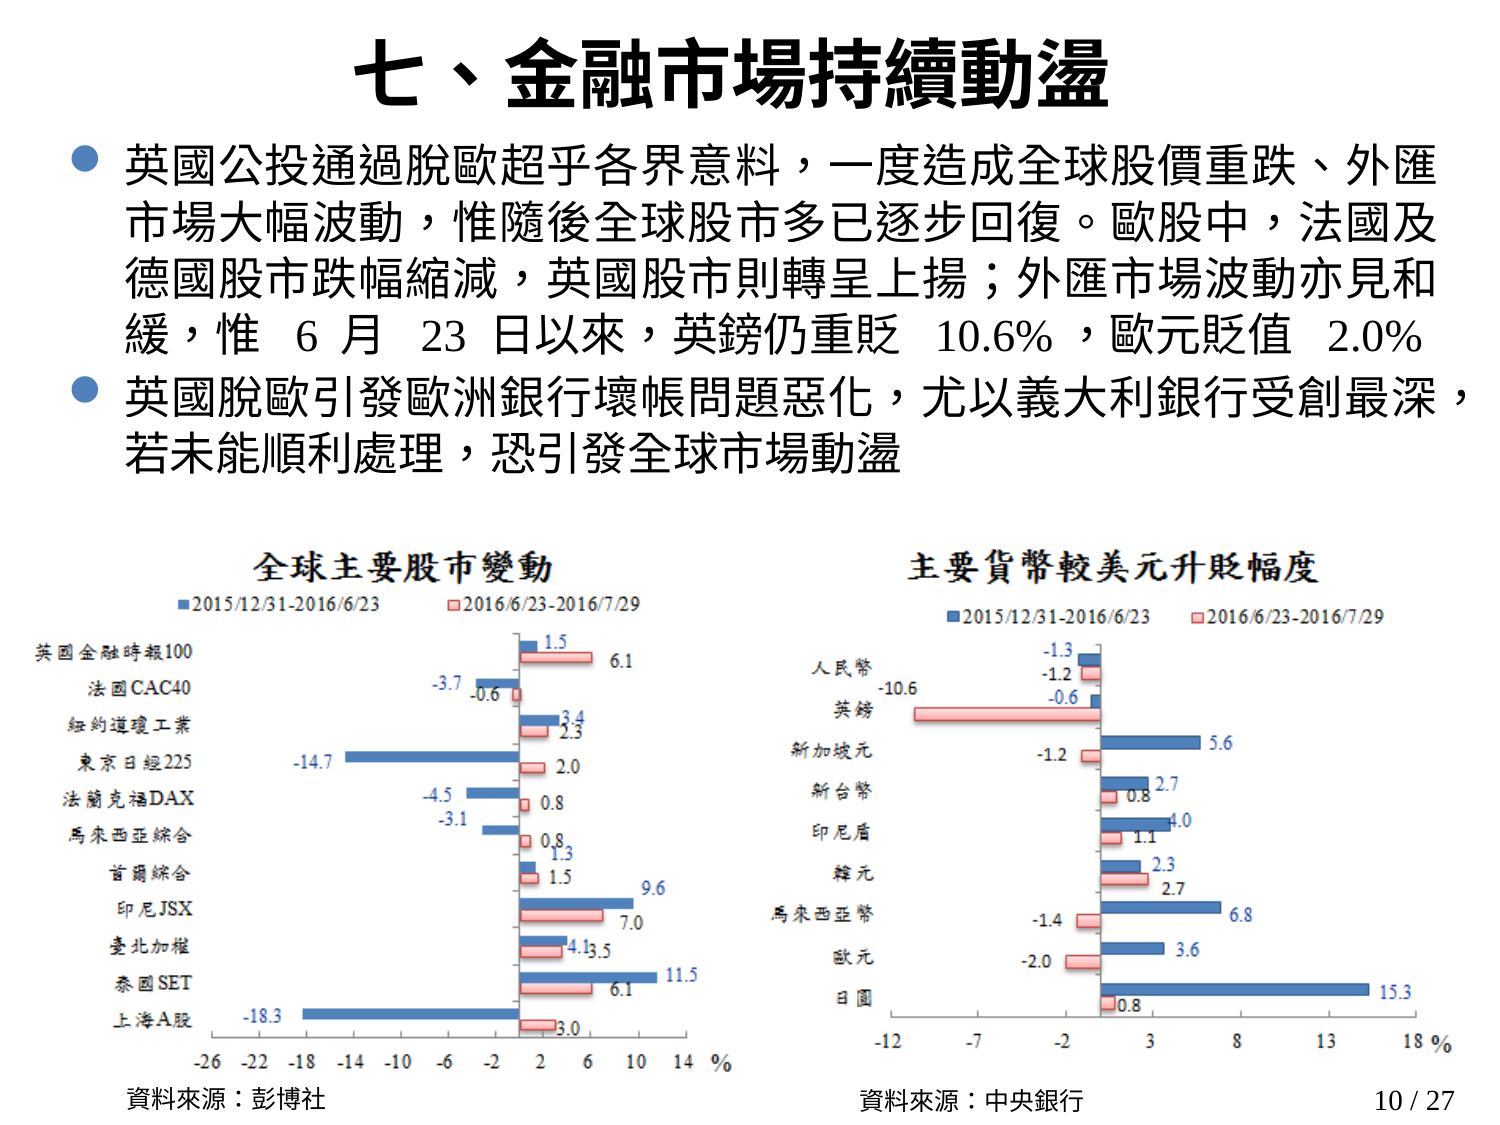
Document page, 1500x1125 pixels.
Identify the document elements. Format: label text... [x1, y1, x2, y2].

text_box 資料來源：彭博社 [112, 1076, 509, 1122]
picture [35, 507, 1480, 1075]
subtitle 英國公投通過脫歐超乎各界意料，一度造成全球股價重跌、外匯市場大幅波動，惟隨後全球股市多已逐步回復。歐股中，法國及德國股市跌幅縮減，英國股市則轉呈上揚；外匯市場波動亦見和緩，惟 6 月 23 日以來，英鎊仍重貶 10.6%，歐元貶值 2.0% 英國脫歐引發歐洲銀行壞帳問題惡化，尤以義大利銀行受創最深，若未能順利處理，恐引發全球市場動盪 [53, 128, 1453, 507]
text_box 七、金融市場持續動盪 [0, 19, 1482, 126]
text_box 資料來源：中央銀行 [844, 1077, 1242, 1123]
